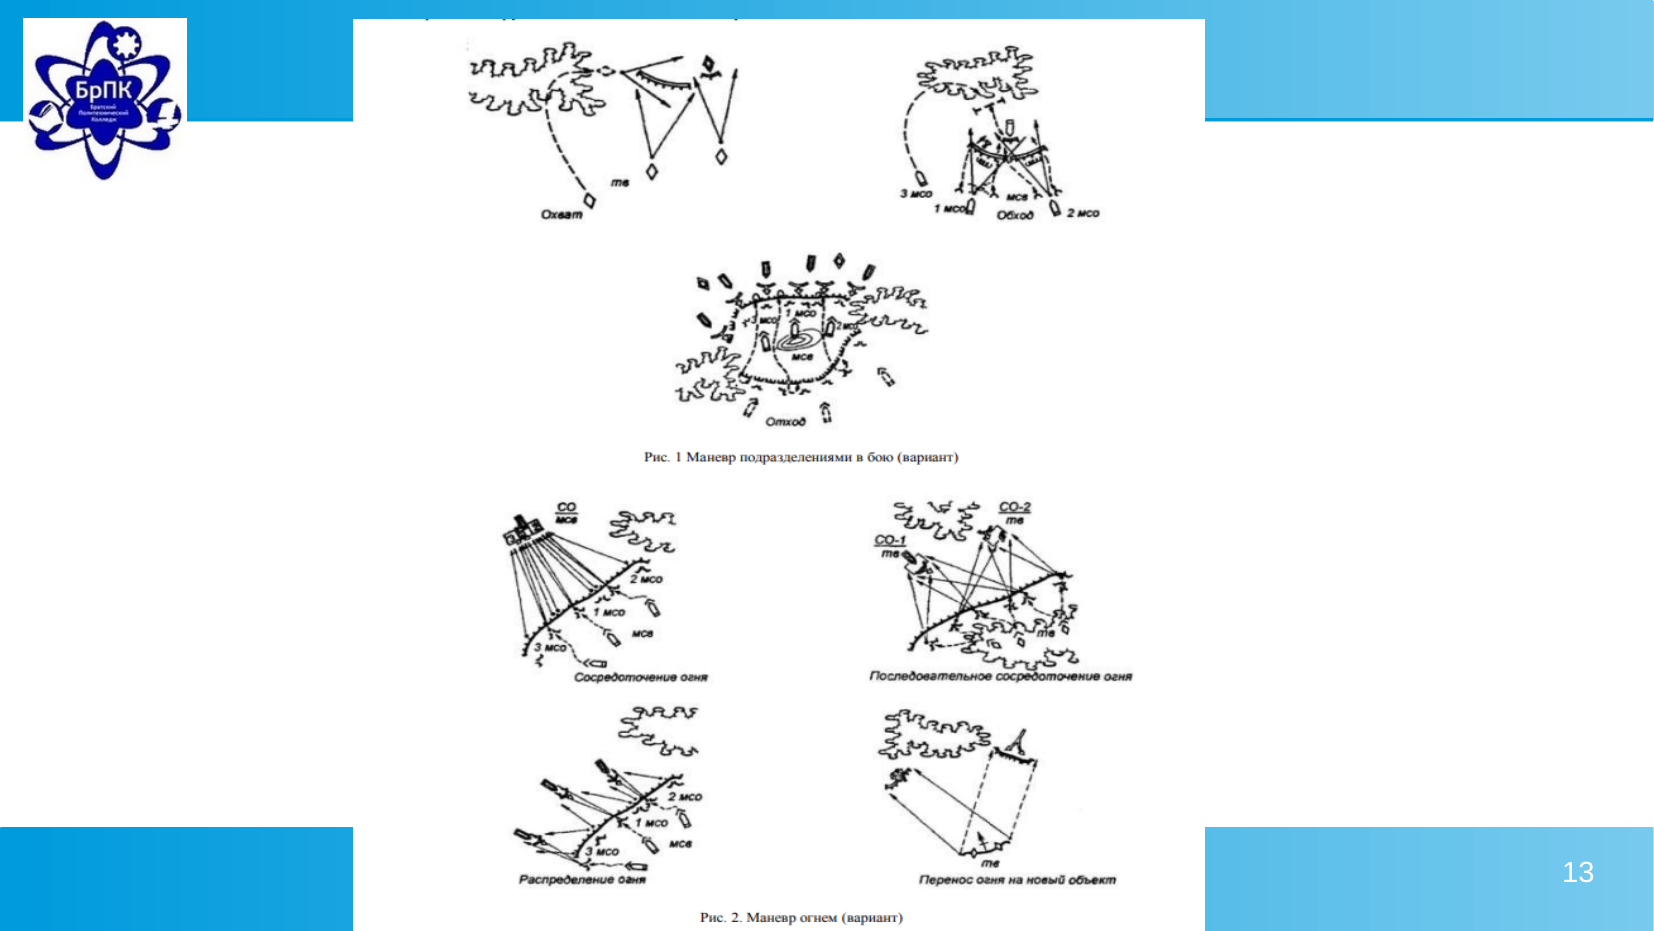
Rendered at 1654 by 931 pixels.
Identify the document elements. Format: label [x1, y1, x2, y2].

picture [353, 19, 1205, 931]
picture [23, 19, 187, 183]
